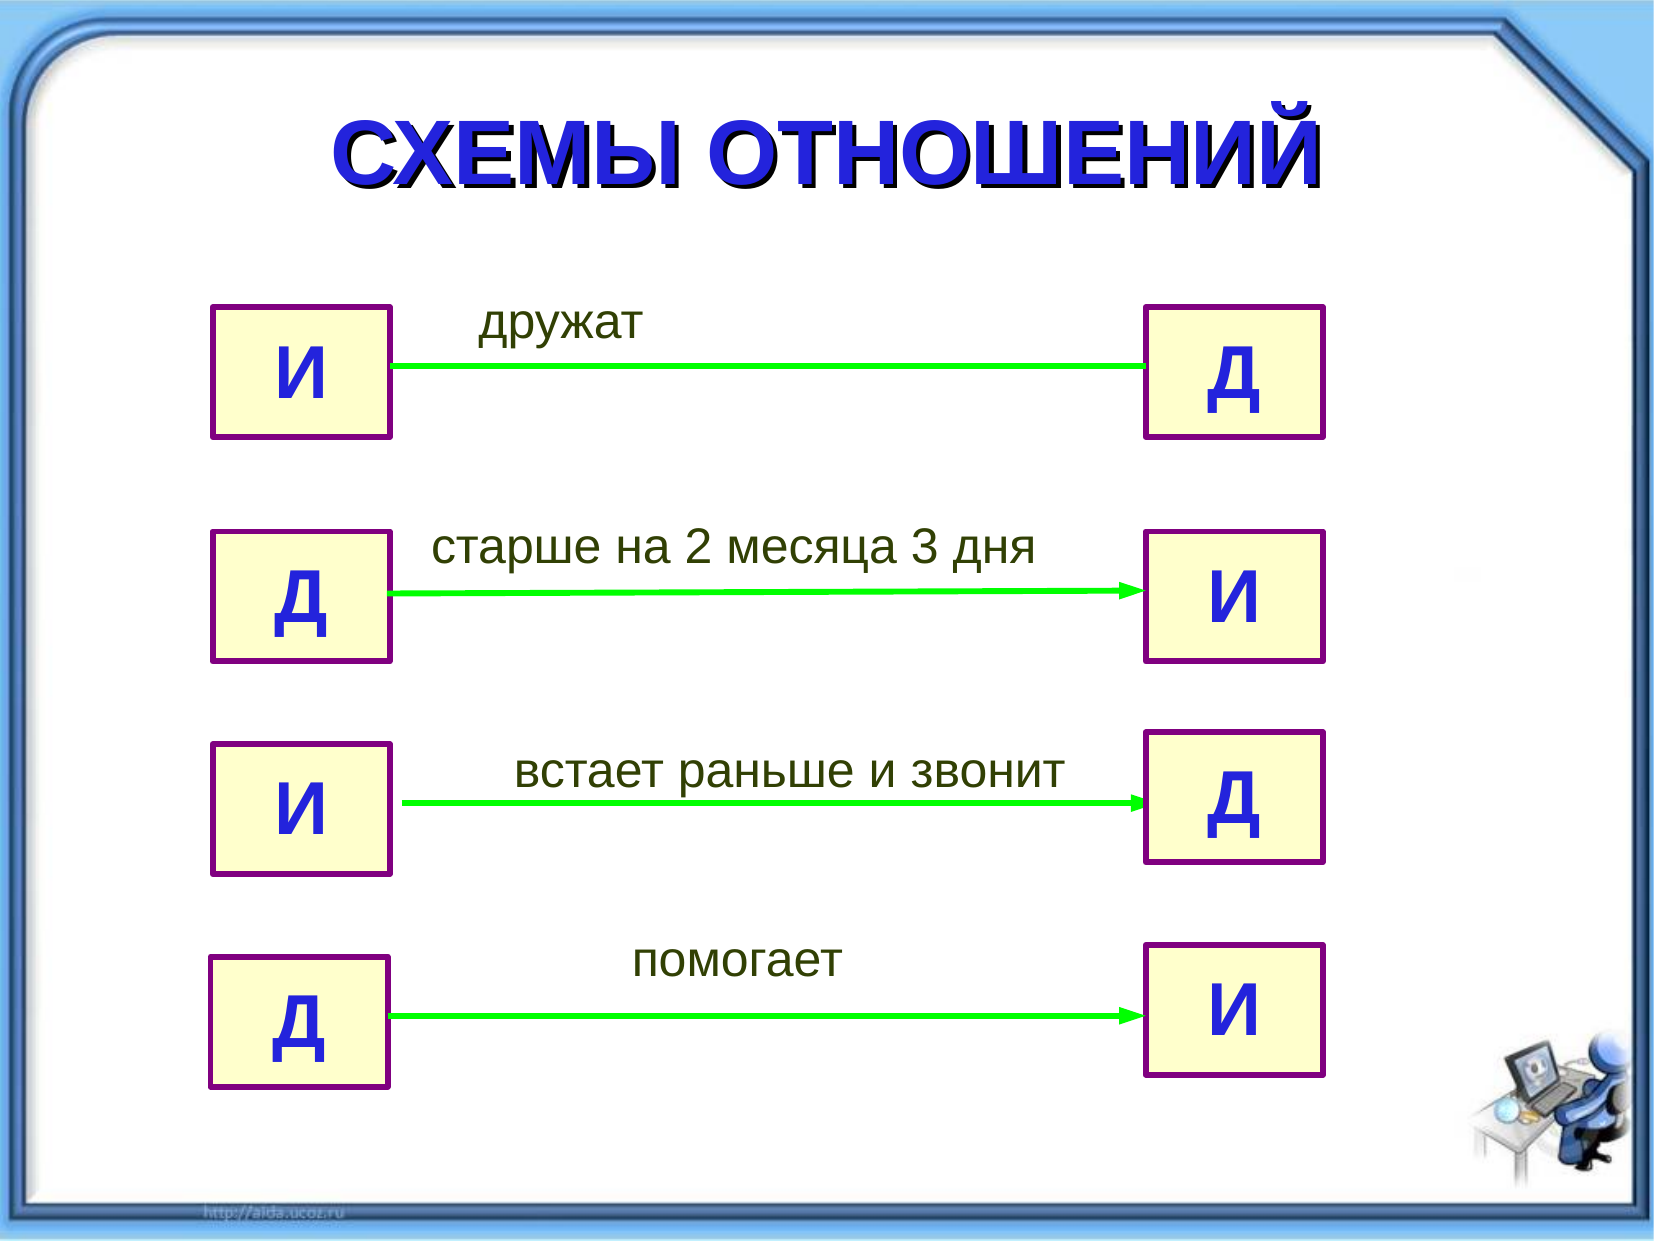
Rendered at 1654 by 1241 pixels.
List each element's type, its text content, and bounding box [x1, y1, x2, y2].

text_box Д [1145, 307, 1323, 438]
text_box Д [210, 956, 388, 1087]
text_box помогает [614, 921, 898, 998]
text_box И [212, 307, 390, 438]
text_box старше на 2 месяца 3 дня [413, 507, 1099, 585]
text_box Д [1145, 732, 1323, 863]
text_box встает раньше и звонит [496, 732, 1098, 809]
text_box дружат [460, 283, 1016, 360]
text_box И [212, 744, 390, 875]
picture [0, 0, 1654, 1241]
title СХЕМЫ ОТНОШЕНИЙ [82, 49, 1571, 257]
text_box Д [212, 531, 390, 662]
text_box И [1145, 944, 1323, 1075]
text_box И [1145, 531, 1323, 662]
